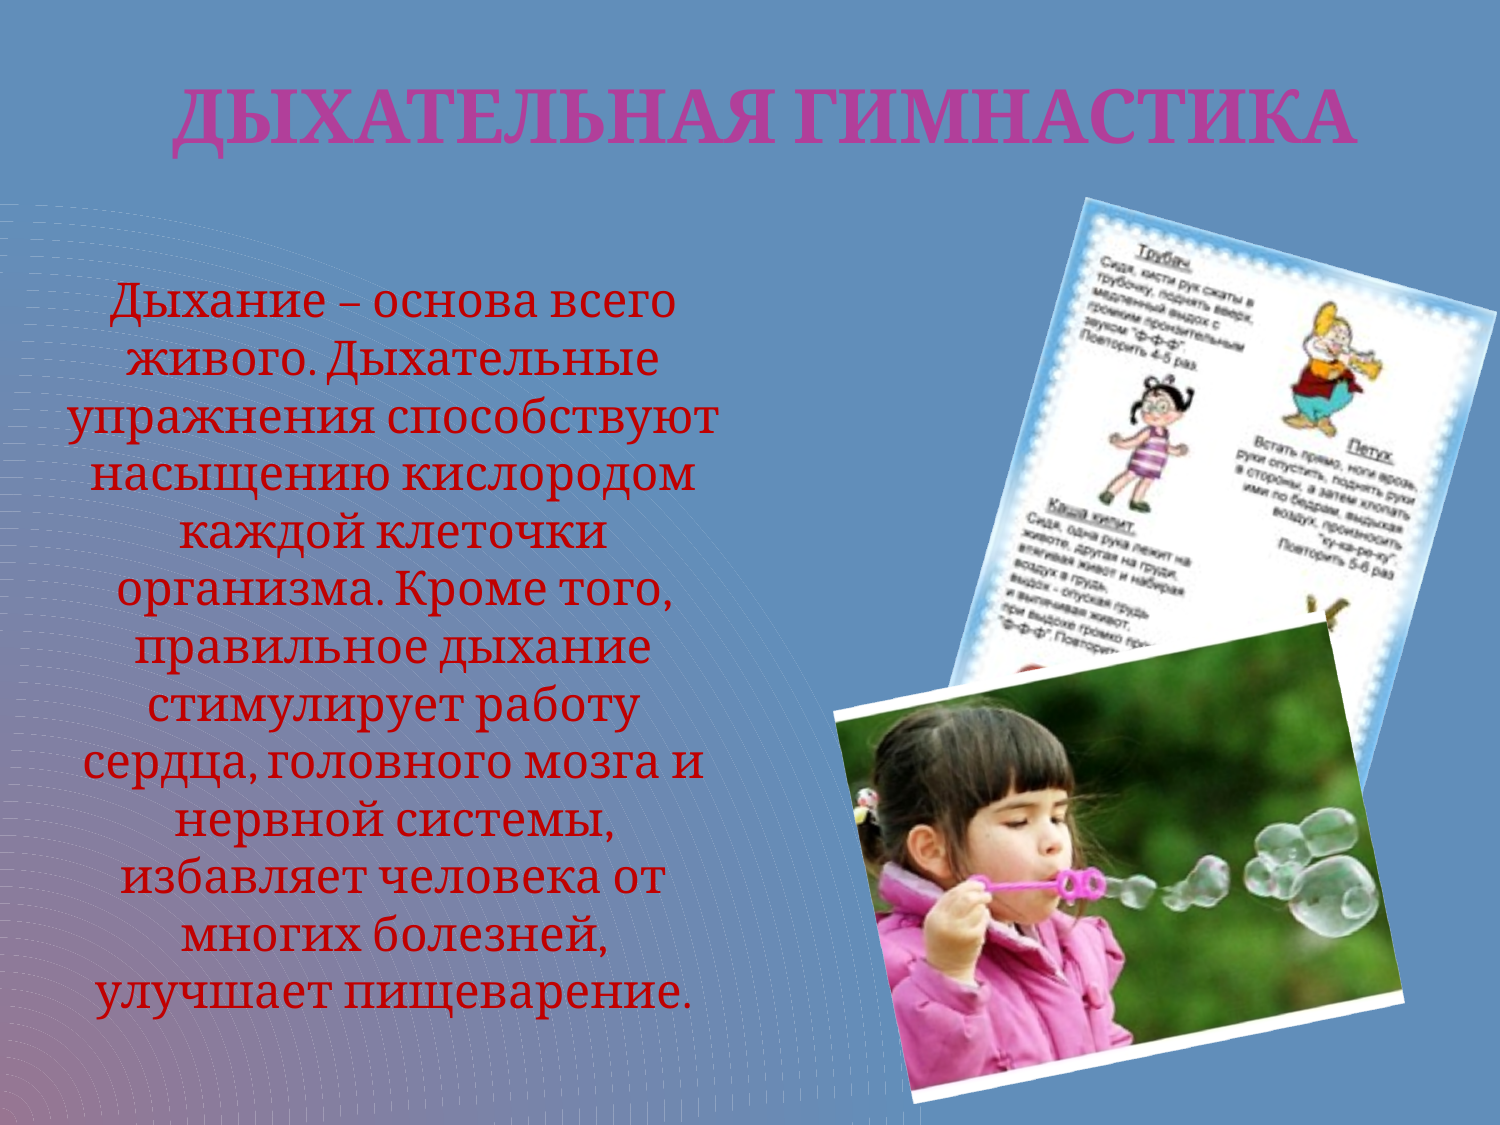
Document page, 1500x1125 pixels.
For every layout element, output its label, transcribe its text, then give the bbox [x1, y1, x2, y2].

picture [832, 196, 1497, 1104]
title дыхательная гимнастика [53, 30, 1479, 197]
list Дыхание – основа всего живого. Дыхательные упражнения способствуют насыщению кислородом каждой клеточки организма. Кроме того, правильное дыхание стимулирует работу сердца, головного мозга и нервной системы, избавляет человека от многих болезней, улучшает пищеварение. [50, 262, 738, 1038]
